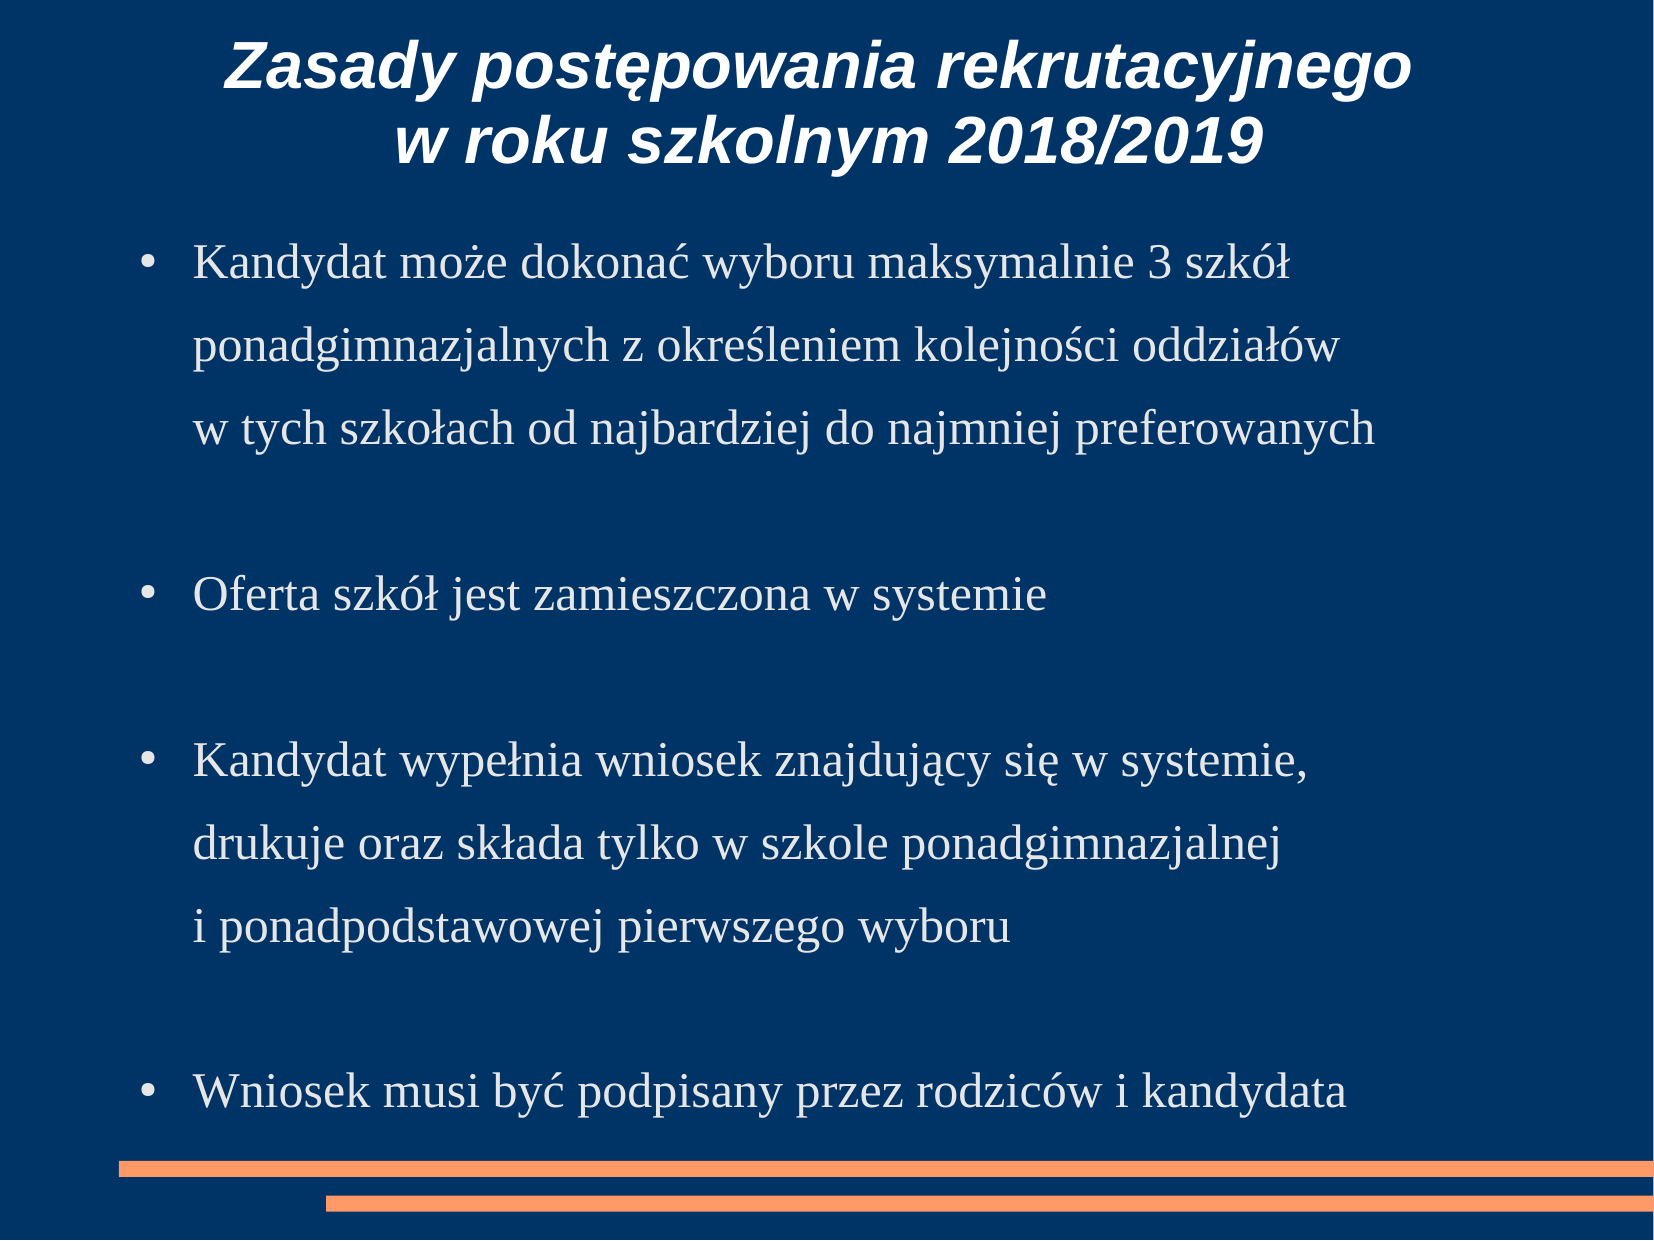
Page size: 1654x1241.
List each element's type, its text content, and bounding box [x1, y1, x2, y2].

title Zasady postępowania rekrutacyjnego w roku szkolnym 2018/2019 [123, 0, 1536, 206]
list Kandydat może dokonać wyboru maksymalnie 3 szkół ponadgimnazjalnych z określeniem kolejności oddziałów w tych szkołach od najbardziej do najmniej preferowanych Oferta szkół jest zamieszczona w systemie Kandydat wypełnia wniosek znajdujący się w systemie, drukuje oraz składa tylko w szkole ponadgimnazjalnej i ponadpodstawowej pierwszego wyboru Wniosek musi być podpisany przez rodziców i kandydata [121, 206, 1561, 1192]
